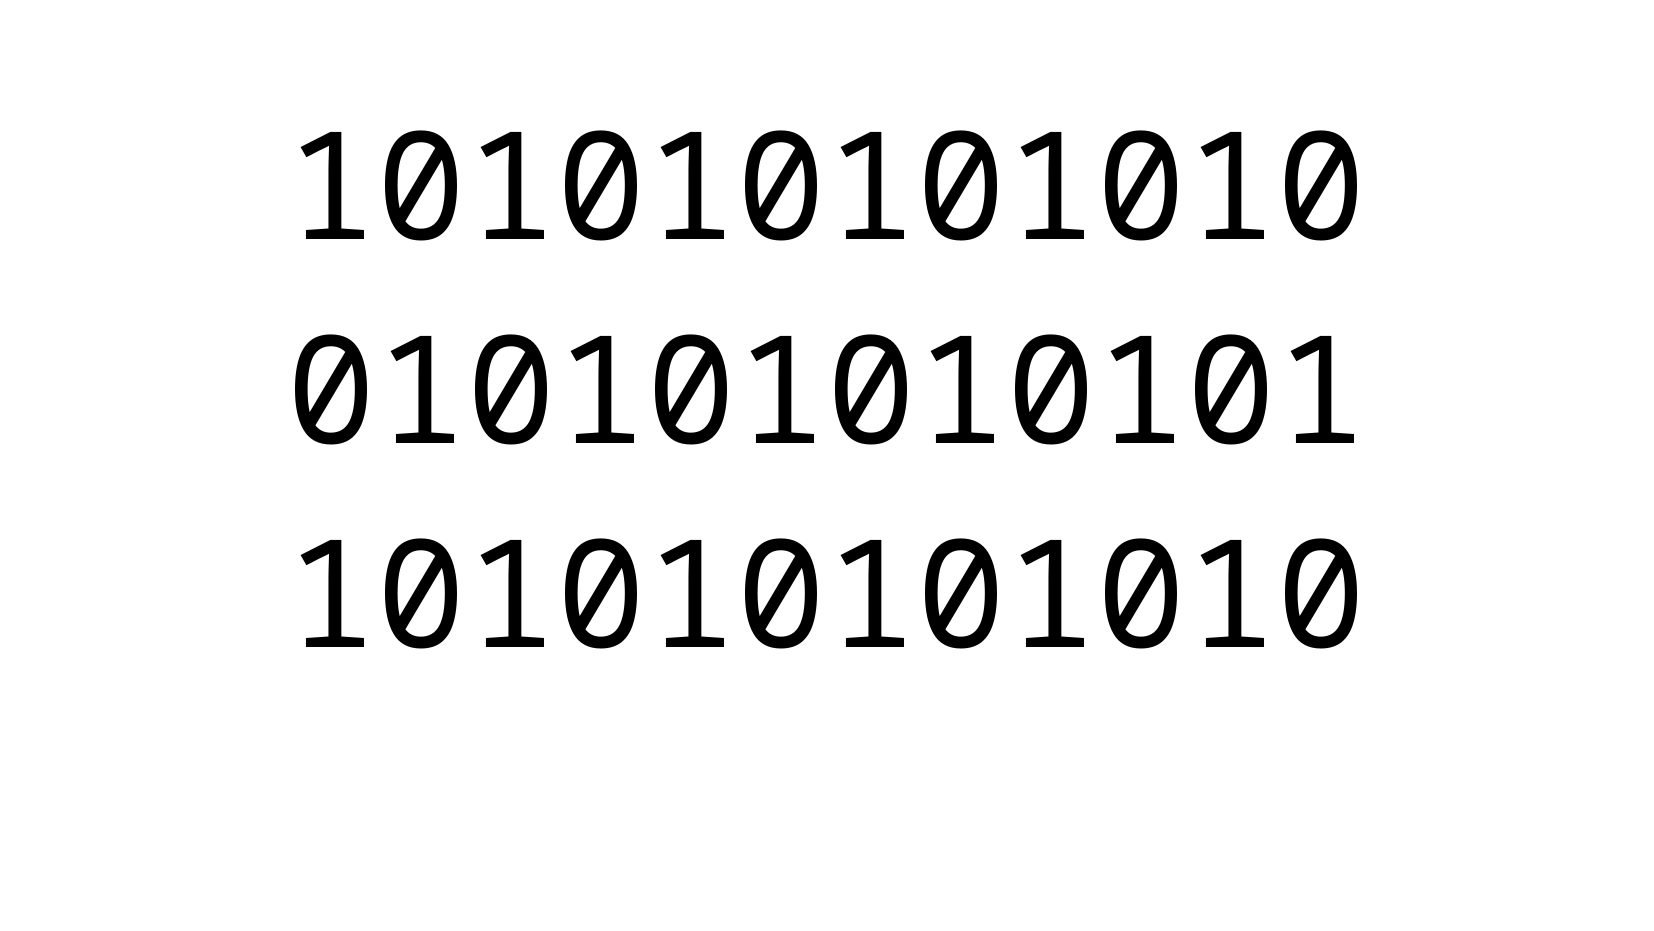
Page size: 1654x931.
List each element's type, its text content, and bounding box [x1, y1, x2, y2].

subtitle 101010101010 010101010101 101010101010 [82, 187, 1571, 788]
